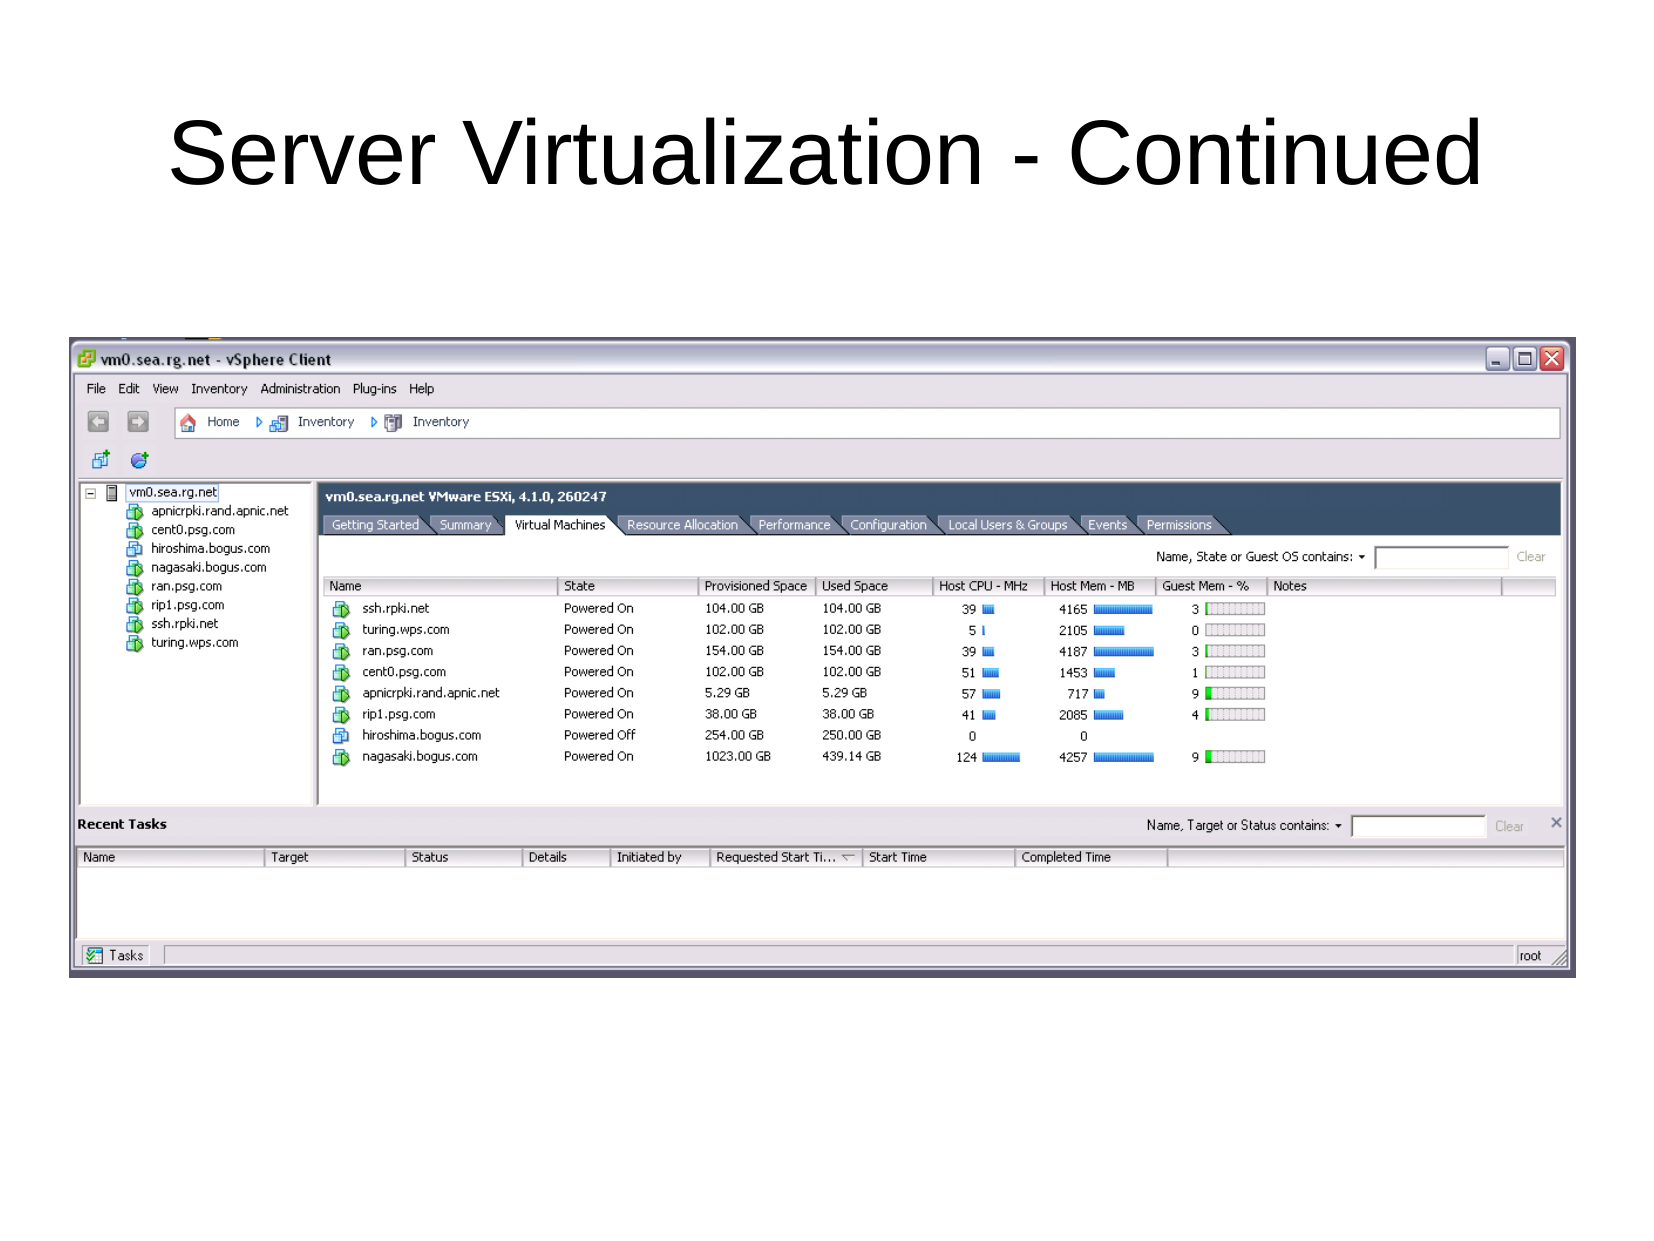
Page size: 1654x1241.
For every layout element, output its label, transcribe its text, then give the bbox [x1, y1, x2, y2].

title Server Virtualization - Continued [82, 49, 1571, 257]
picture [69, 337, 1576, 978]
